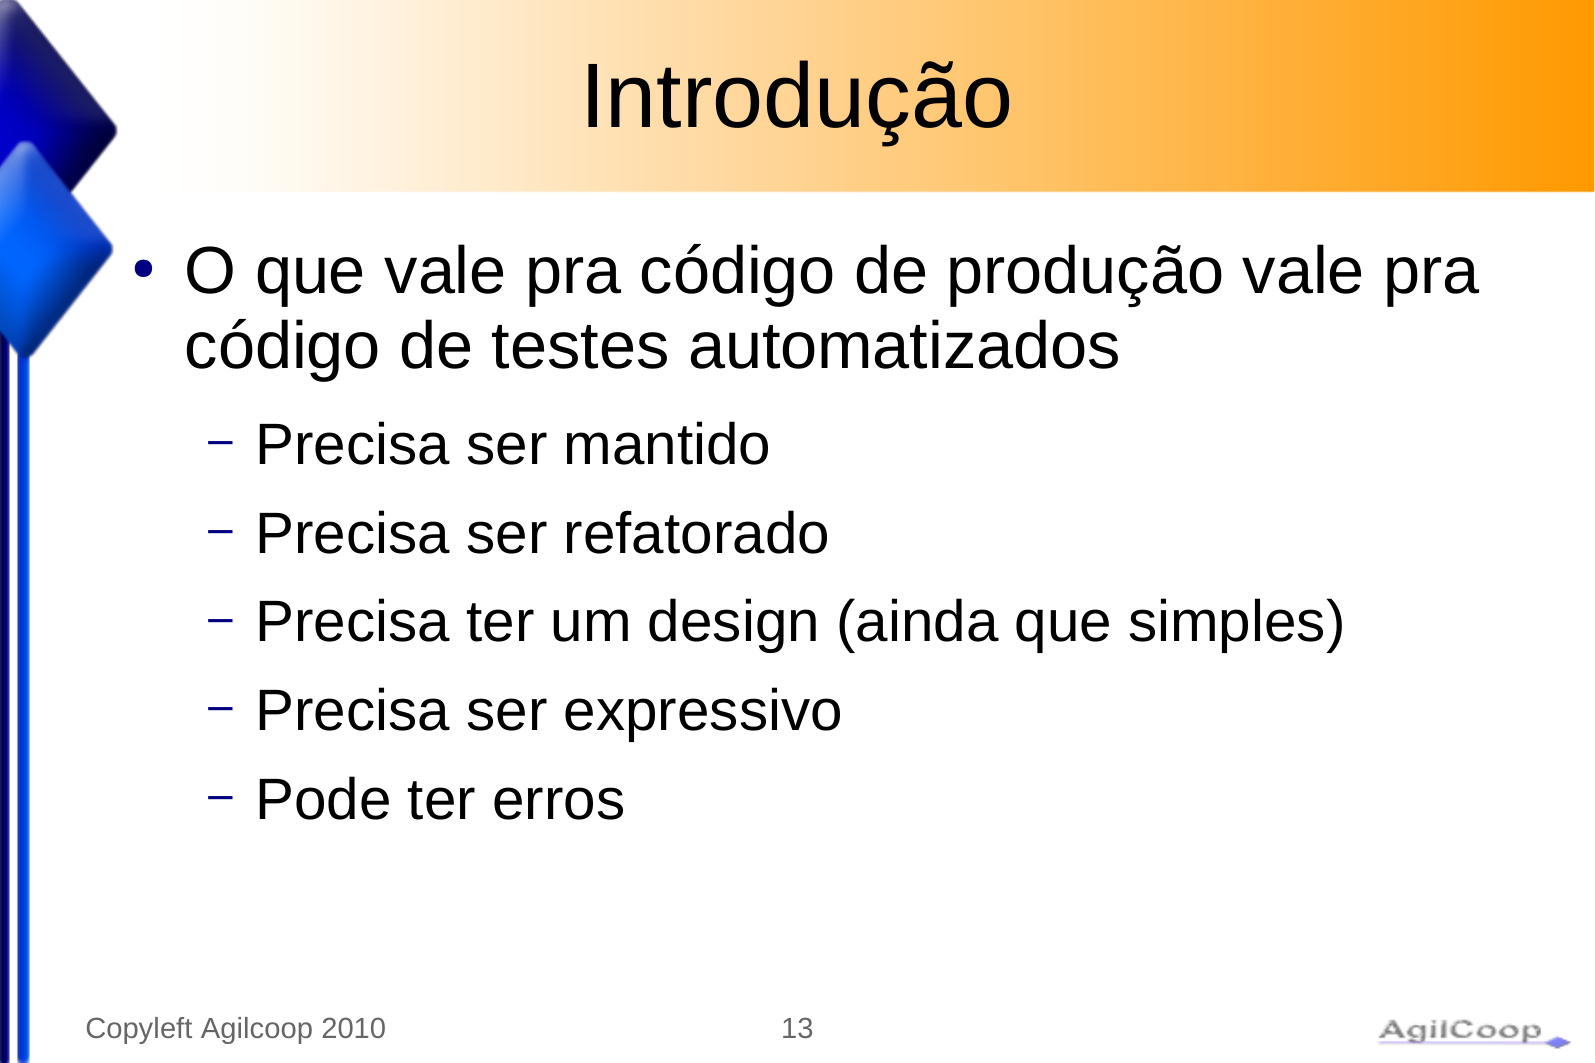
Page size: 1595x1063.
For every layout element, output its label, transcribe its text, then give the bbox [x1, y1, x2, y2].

picture [0, 0, 1595, 1063]
title Introdução [79, 6, 1515, 185]
list O que vale pra código de produção vale pra código de testes automatizados Precisa ser mantido Precisa ser refatorado Precisa ter um design (ainda que simples) Precisa ser expressivo Pode ter erros [113, 232, 1549, 947]
